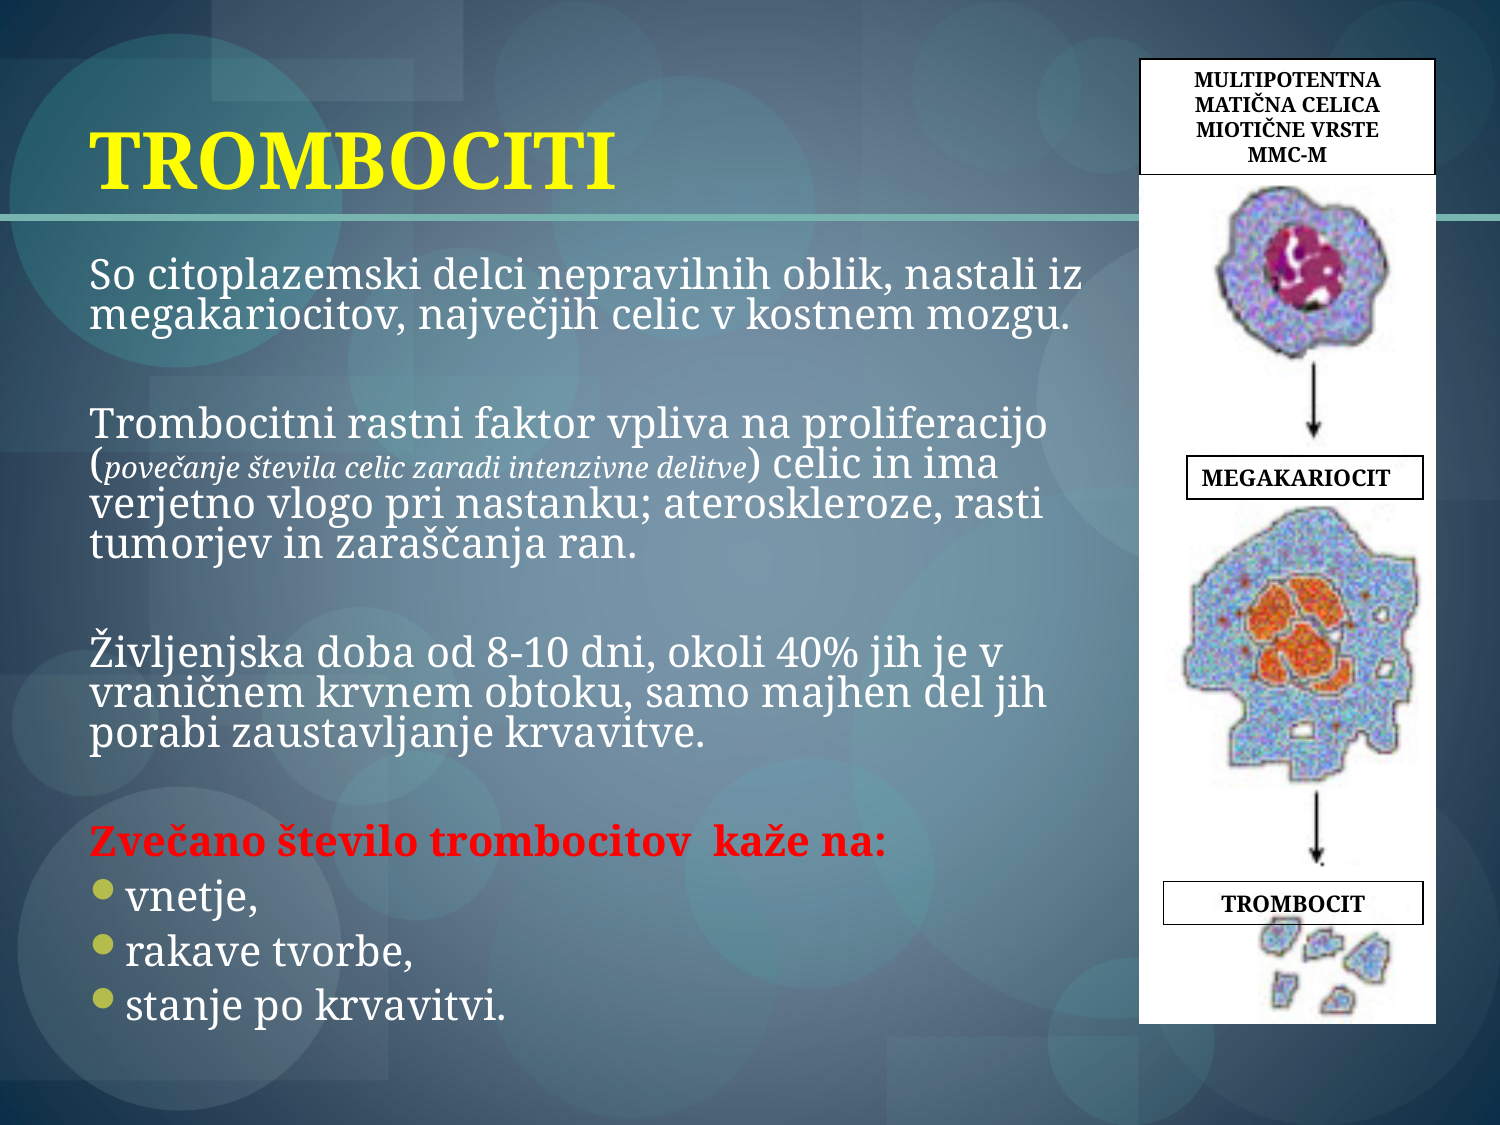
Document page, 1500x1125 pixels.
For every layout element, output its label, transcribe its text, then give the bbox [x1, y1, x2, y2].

text_box MEGAKARIOCIT [1186, 456, 1424, 500]
picture [0, 0, 1500, 1125]
text_box MULTIPOTENTNA MATIČNA CELICA MIOTIČNE VRSTE MMC-M [1139, 59, 1436, 175]
text_box So citoplazemski delci nepravilnih oblik, nastali iz megakariocitov, največjih celic v kostnem mozgu. Trombocitni rastni faktor vpliva na proliferacijo (povečanje števila celic zaradi intenzivne delitve) celic in ima verjetno vlogo pri nastanku; ateroskleroze, rasti tumorjev in zaraščanja ran. Življenjska doba od 8-10 dni, okoli 40% jih je v vraničnem krvnem obtoku, samo majhen del jih porabi zaustavljanje krvavitve. Zvečano število trombocitov kaže na: vnetje, rakave tvorbe, stanje po krvavitvi. [75, 249, 1139, 1000]
text_box TROMBOCIT [1163, 881, 1424, 925]
text_box TROMBOCITI [74, 26, 1425, 214]
